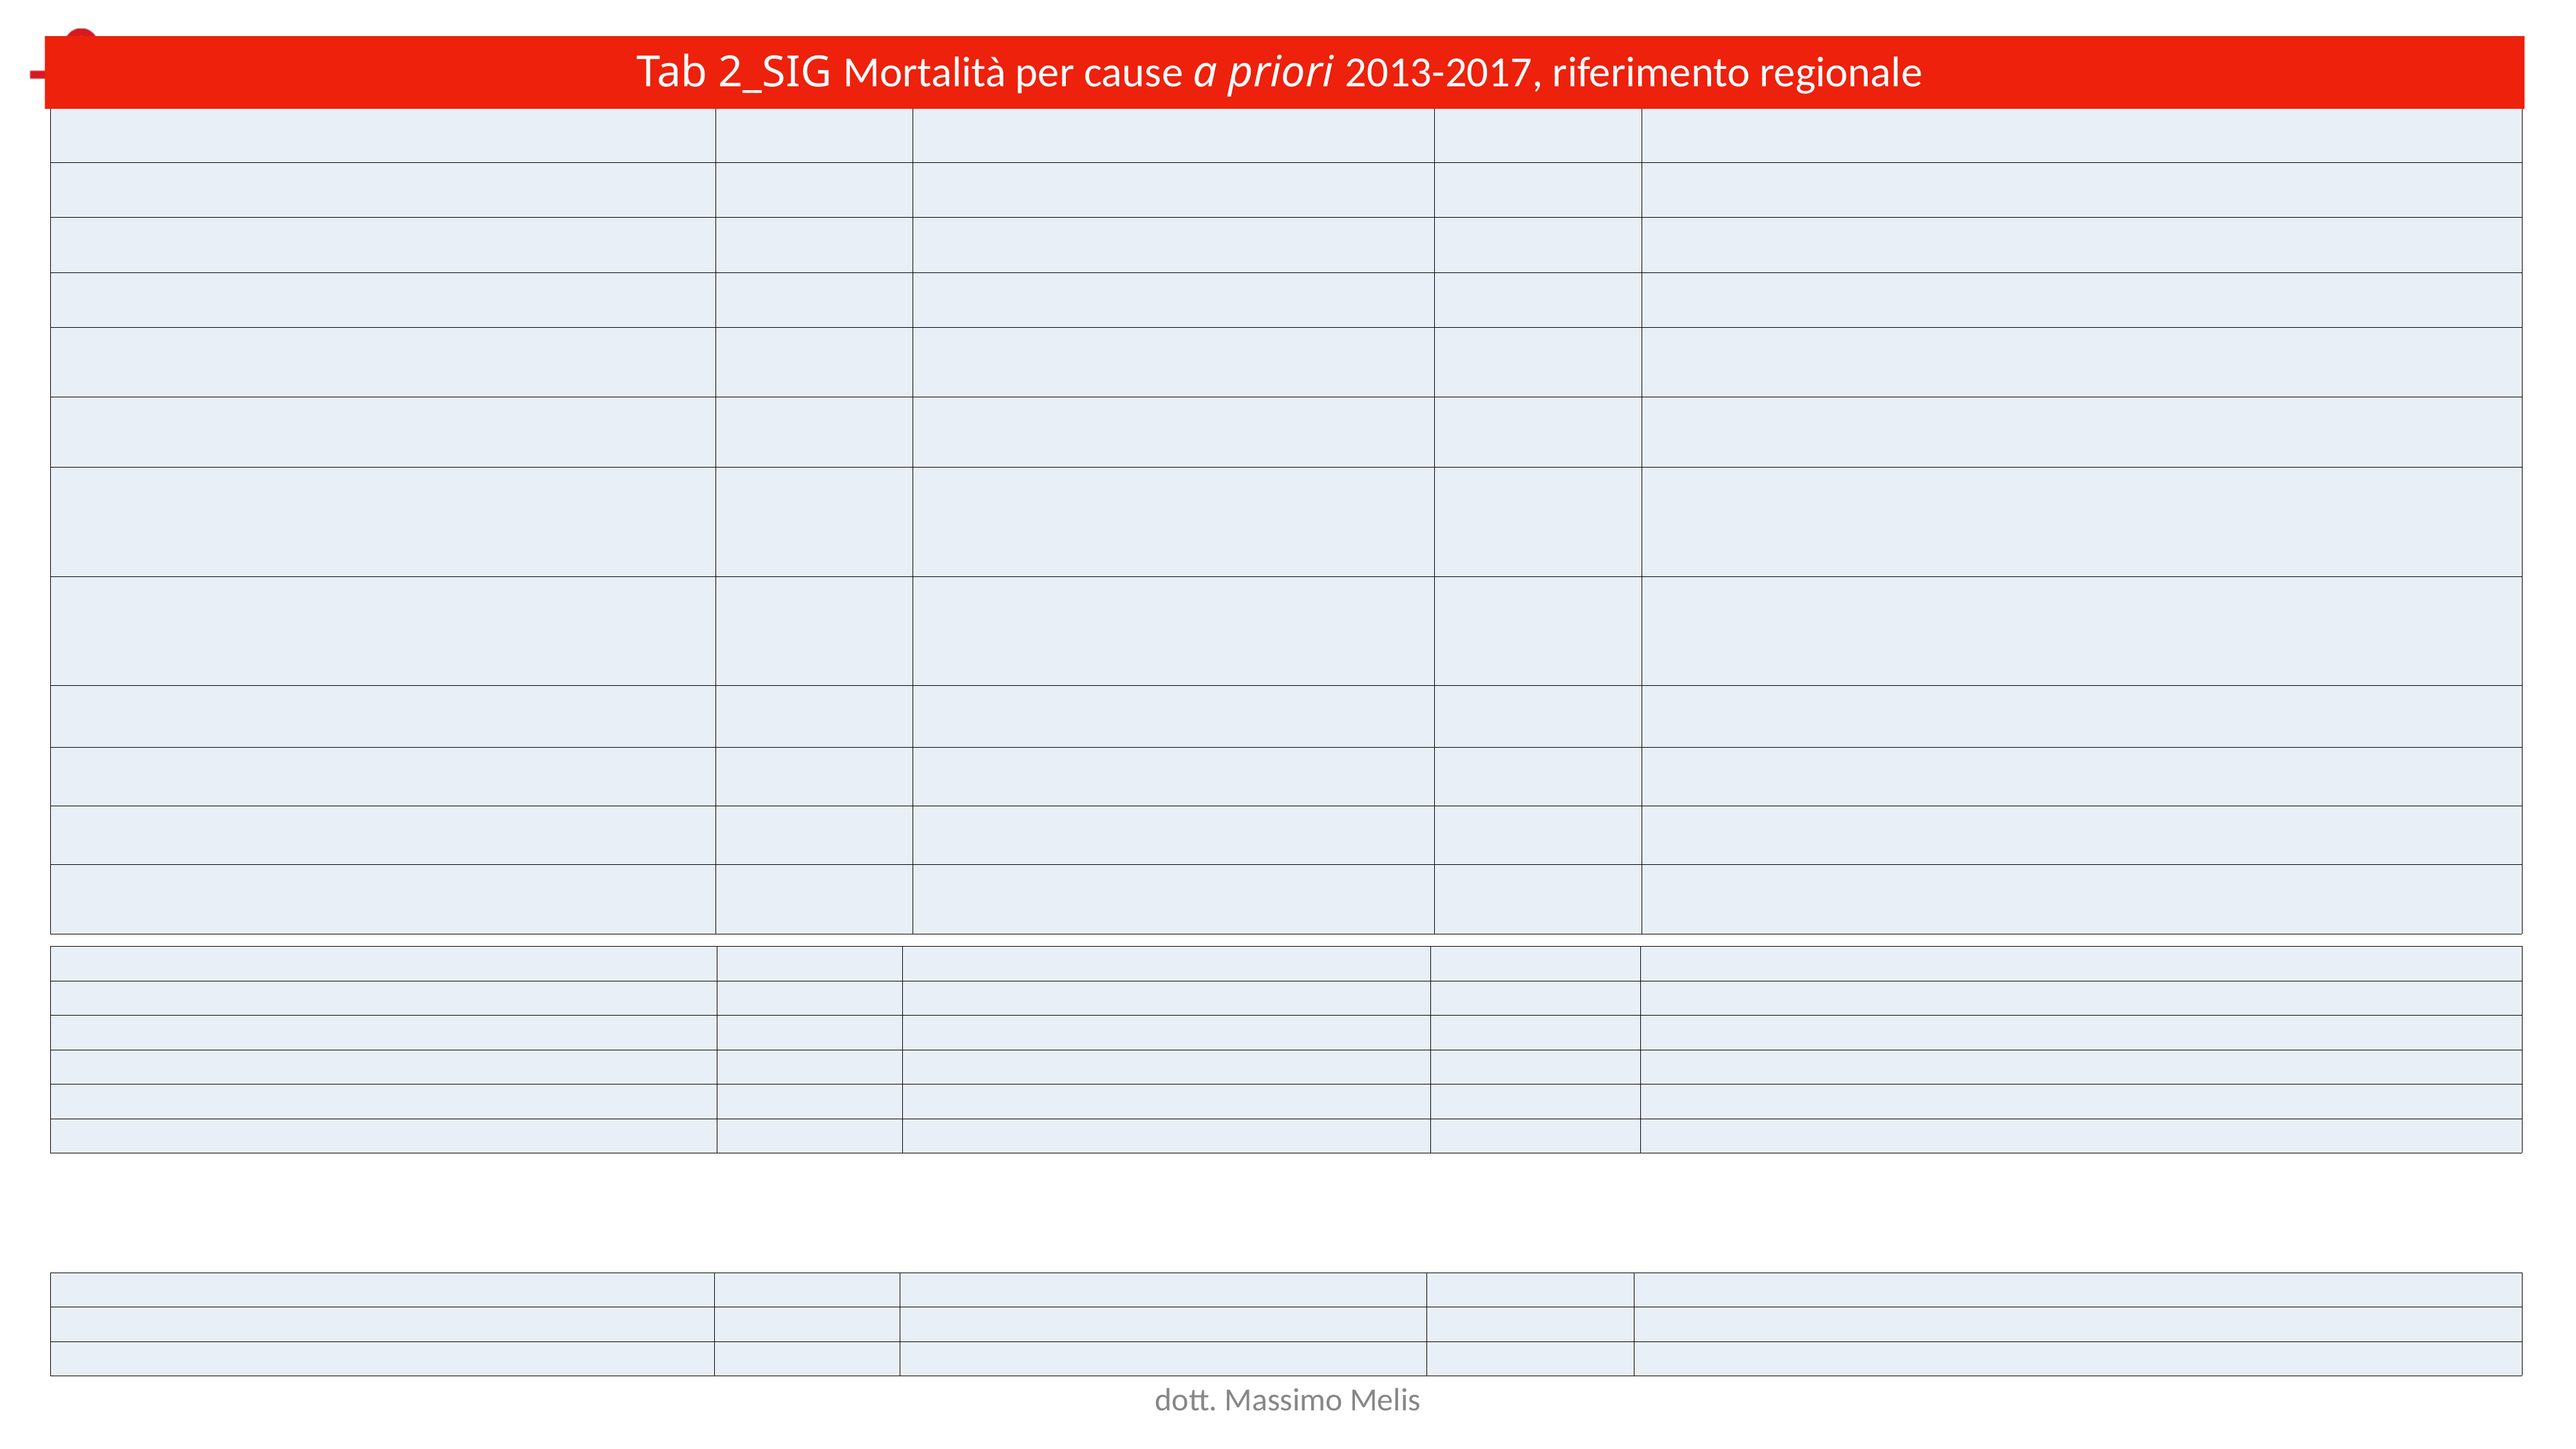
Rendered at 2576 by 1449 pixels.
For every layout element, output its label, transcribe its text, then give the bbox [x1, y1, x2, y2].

table_cell [900, 1342, 1426, 1376]
table_cell [716, 218, 913, 272]
table_cell [1427, 1307, 1634, 1341]
table_cell [51, 468, 715, 576]
table_cell [51, 328, 715, 397]
table_cell [717, 1050, 902, 1084]
table_cell [1642, 806, 2522, 864]
table_cell [51, 1016, 717, 1050]
table_header [51, 109, 715, 162]
table_cell [716, 397, 913, 467]
table_cell [1435, 397, 1642, 467]
table_cell [51, 686, 715, 747]
table_cell [913, 748, 1434, 806]
table_header [1641, 947, 2522, 981]
table_cell [1641, 981, 2522, 1015]
table_cell [1642, 865, 2522, 934]
table_cell [913, 577, 1434, 685]
picture [29, 25, 406, 120]
table_cell [1642, 273, 2522, 327]
table_header [1634, 1273, 2522, 1307]
table_cell [913, 273, 1434, 327]
table_header [903, 947, 1430, 981]
table_cell [1431, 1119, 1640, 1153]
table_cell [1435, 686, 1642, 747]
table_cell [716, 748, 913, 806]
table_header [51, 947, 717, 981]
table_cell [716, 577, 913, 685]
table_cell [1435, 806, 1642, 864]
table_cell [1634, 1307, 2522, 1341]
table_cell [717, 1016, 902, 1050]
table_cell [1431, 1016, 1640, 1050]
table_cell [913, 328, 1434, 397]
table_header [1642, 109, 2522, 162]
table_cell [1642, 397, 2522, 467]
table_cell [1431, 1084, 1640, 1119]
table_cell [1435, 163, 1642, 217]
table_cell [1642, 748, 2522, 806]
table_cell [1435, 748, 1642, 806]
table_cell [51, 806, 715, 864]
table_cell [1642, 468, 2522, 576]
table_cell [51, 981, 717, 1015]
table_cell [913, 686, 1434, 747]
table_cell [716, 865, 913, 934]
table_cell [51, 1050, 717, 1084]
table_cell [51, 1342, 714, 1376]
table_header [1427, 1273, 1634, 1307]
table_cell [51, 577, 715, 685]
table_cell [1435, 328, 1642, 397]
table_cell [913, 468, 1434, 576]
table_cell [1641, 1050, 2522, 1084]
table_cell [1427, 1342, 1634, 1376]
table_cell [913, 163, 1434, 217]
table_cell [1435, 468, 1642, 576]
table_cell [716, 163, 913, 217]
table_header [717, 947, 902, 981]
text_box dott. Massimo Melis [863, 1381, 1714, 1424]
table_cell [1641, 1084, 2522, 1119]
table_header [1435, 109, 1642, 162]
table_cell [51, 748, 715, 806]
table_cell [1641, 1119, 2522, 1153]
table_cell [913, 865, 1434, 934]
table_cell [903, 1084, 1430, 1119]
table_cell [1642, 686, 2522, 747]
table_cell [51, 273, 715, 327]
table_header [716, 109, 913, 162]
table_cell [900, 1307, 1426, 1341]
table_cell [51, 865, 715, 934]
table_cell [903, 1016, 1430, 1050]
table_cell [717, 1084, 902, 1119]
table_cell [51, 1084, 717, 1119]
table_cell [716, 806, 913, 864]
table_header [715, 1273, 900, 1307]
table_cell [51, 1307, 714, 1341]
table_cell [1431, 981, 1640, 1015]
table_cell [715, 1342, 900, 1376]
table_cell [716, 273, 913, 327]
table_cell [903, 981, 1430, 1015]
table_cell [903, 1050, 1430, 1084]
table_header [51, 1273, 714, 1307]
table_cell [1642, 218, 2522, 272]
table_header [900, 1273, 1426, 1307]
table_header [1431, 947, 1640, 981]
table_cell [717, 981, 902, 1015]
table_cell [1435, 273, 1642, 327]
table_cell [51, 397, 715, 467]
table_cell [1642, 577, 2522, 685]
table_cell [51, 163, 715, 217]
table_cell [913, 806, 1434, 864]
table_cell [913, 218, 1434, 272]
table_cell [717, 1119, 902, 1153]
table_cell [1431, 1050, 1640, 1084]
table_cell [1641, 1016, 2522, 1050]
table_header [913, 109, 1434, 162]
table_cell [715, 1307, 900, 1341]
table_cell [1435, 218, 1642, 272]
table_cell [51, 218, 715, 272]
text_box Tab 2_SIG Mortalità per cause a priori 2013-2017, riferimento regionale [44, 36, 2525, 109]
table_cell [716, 468, 913, 576]
table_cell [1435, 577, 1642, 685]
table_cell [903, 1119, 1430, 1153]
table_cell [716, 328, 913, 397]
table_cell [51, 1119, 717, 1153]
table_cell [1642, 328, 2522, 397]
table_cell [1435, 865, 1642, 934]
table_cell [716, 686, 913, 747]
table_cell [1634, 1342, 2522, 1376]
table_cell [1642, 163, 2522, 217]
table_cell [913, 397, 1434, 467]
